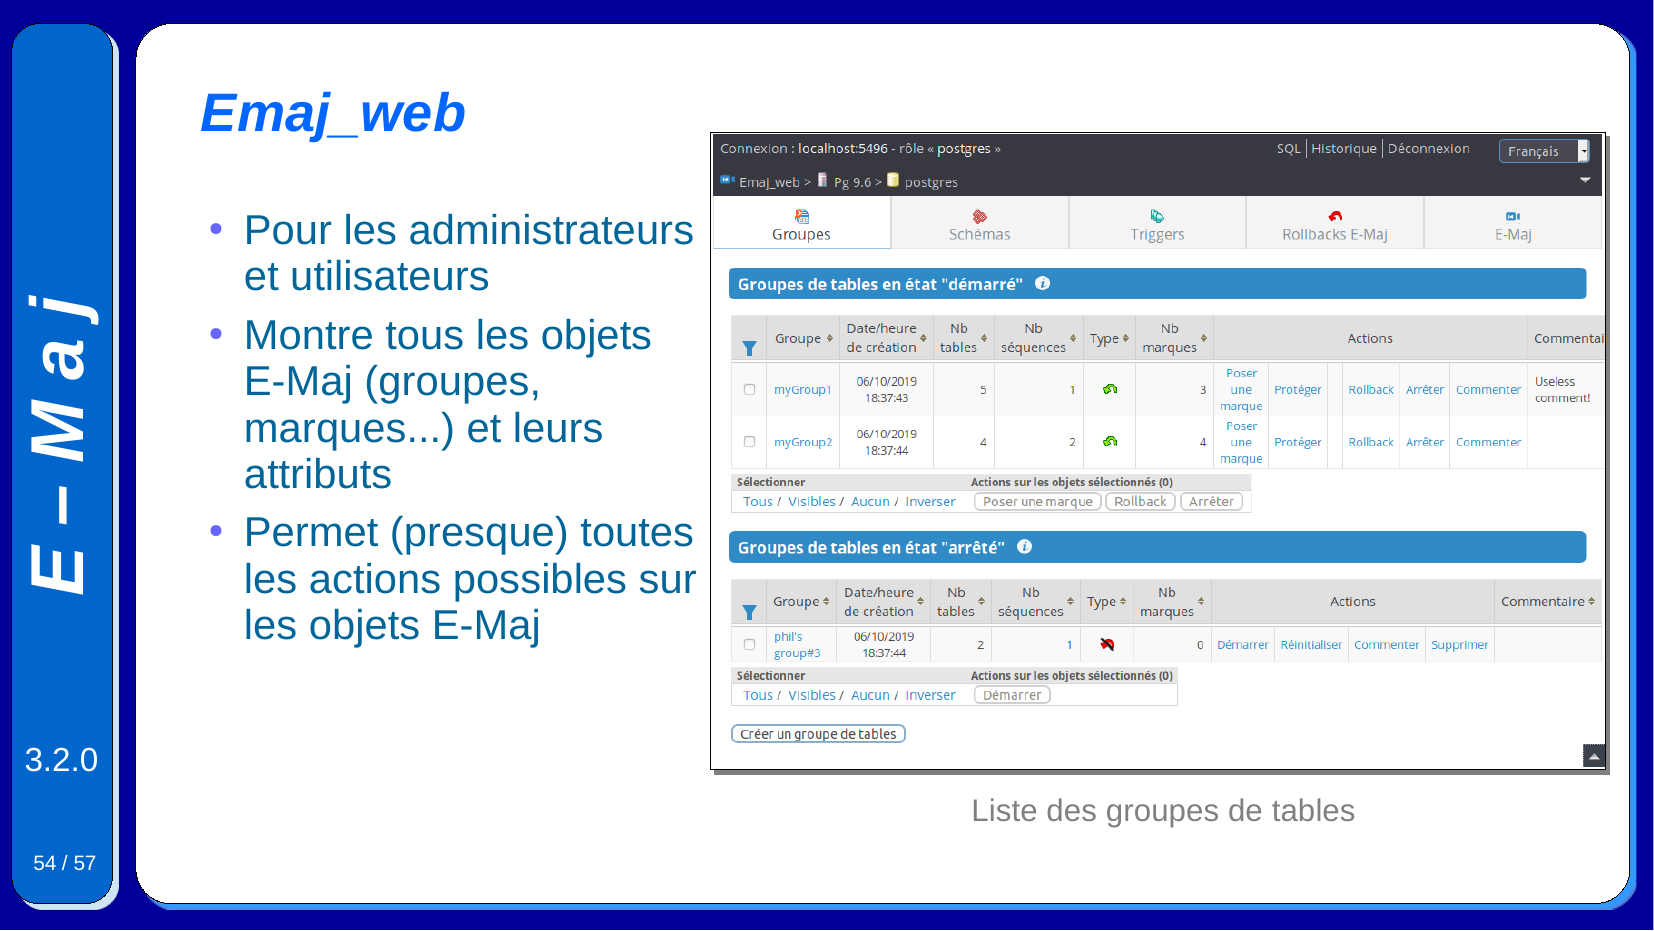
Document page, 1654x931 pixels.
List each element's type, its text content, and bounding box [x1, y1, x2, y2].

picture [710, 131, 1606, 770]
list Pour les administrateurs et utilisateurs Montre tous les objets E-Maj (groupes, marques...) et leurs attributs Permet (presque) toutes les actions possibles sur les objets E-Maj [190, 206, 709, 756]
title Emaj_web [200, 34, 1575, 191]
text_box Liste des groupes de tables [956, 785, 1372, 835]
